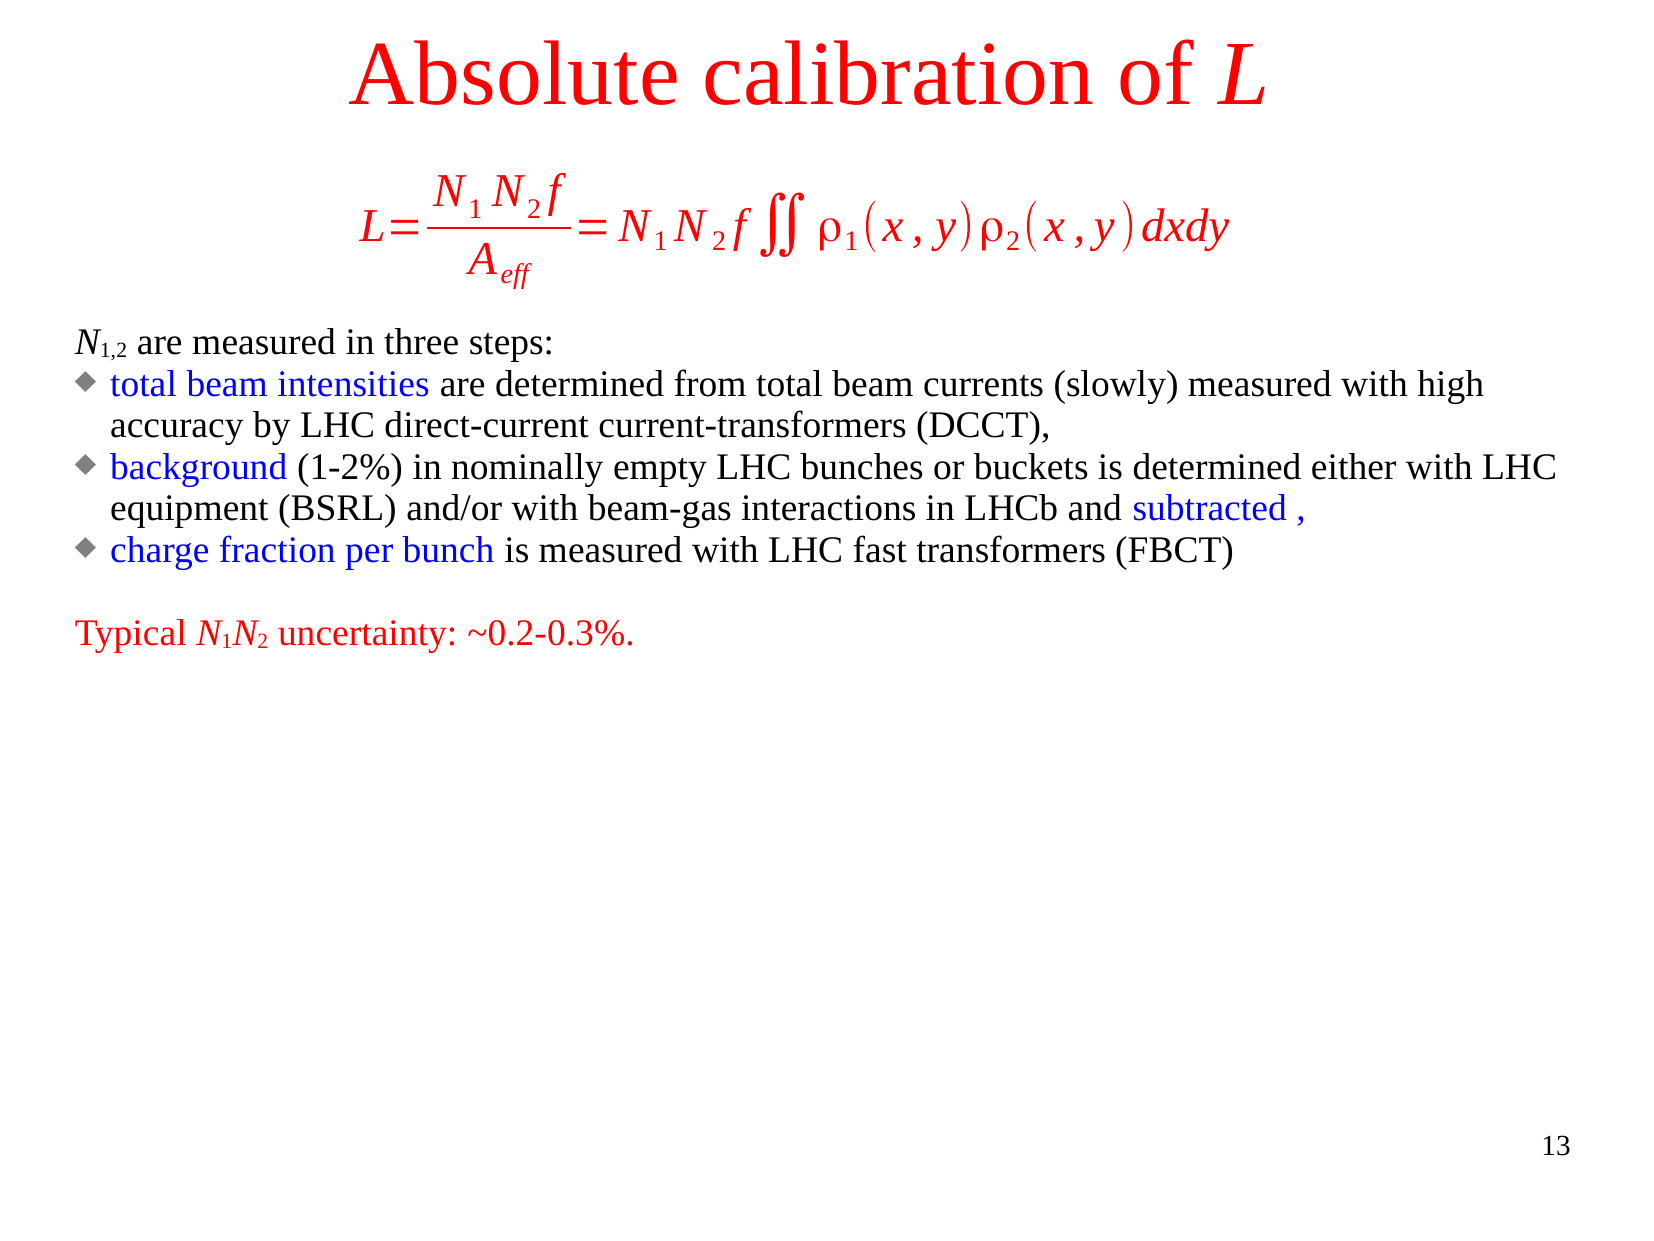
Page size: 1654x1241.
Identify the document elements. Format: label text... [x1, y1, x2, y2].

text_box Absolute calibration of L [23, 15, 1595, 154]
text_box N1,2 are measured in three steps: total beam intensities are determined from total beam currents (slowly) measured with high accuracy by LHC direct-current current-transformers (DCCT), background (1-2%) in nominally empty LHC bunches or buckets is determined either with LHC equipment (BSRL) and/or with beam-gas interactions in LHCb and subtracted , charge fraction per bunch is measured with LHC fast transformers (FBCT) Typical N1N2 uncertainty: ~0.2-0.3%. [60, 313, 1606, 841]
chart [345, 165, 1244, 290]
